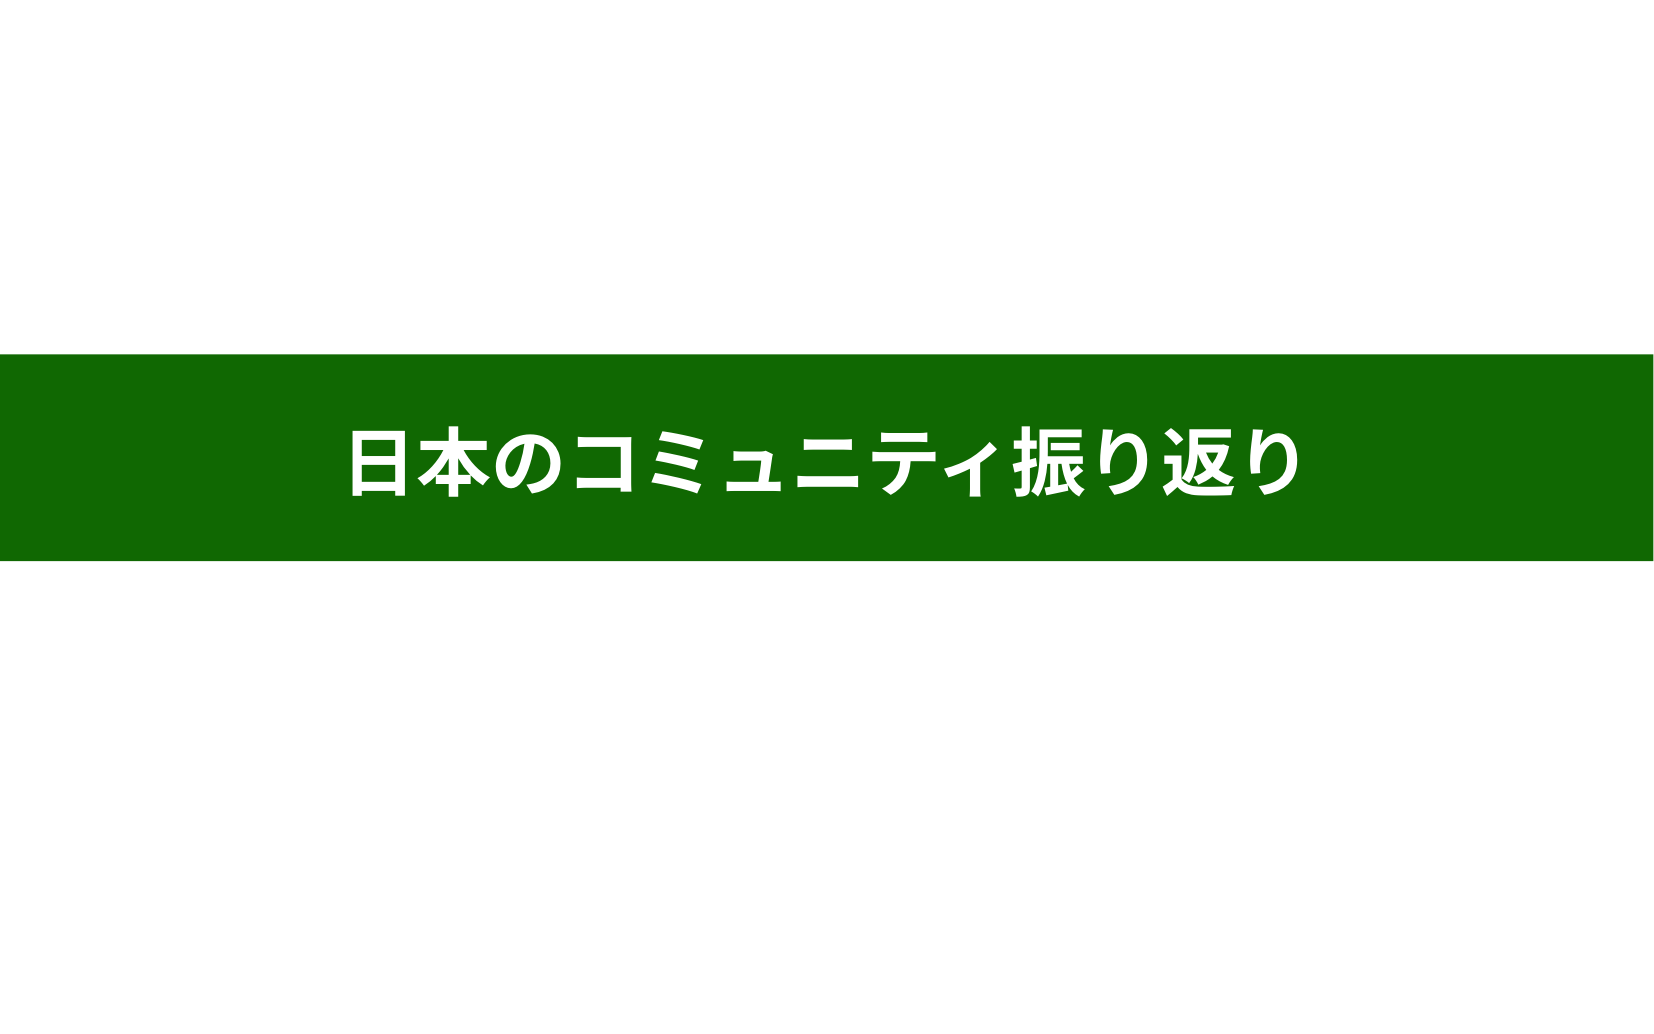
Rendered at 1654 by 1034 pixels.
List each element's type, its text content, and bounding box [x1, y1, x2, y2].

title 日本のコミュニティ振り返り [82, 371, 1571, 545]
